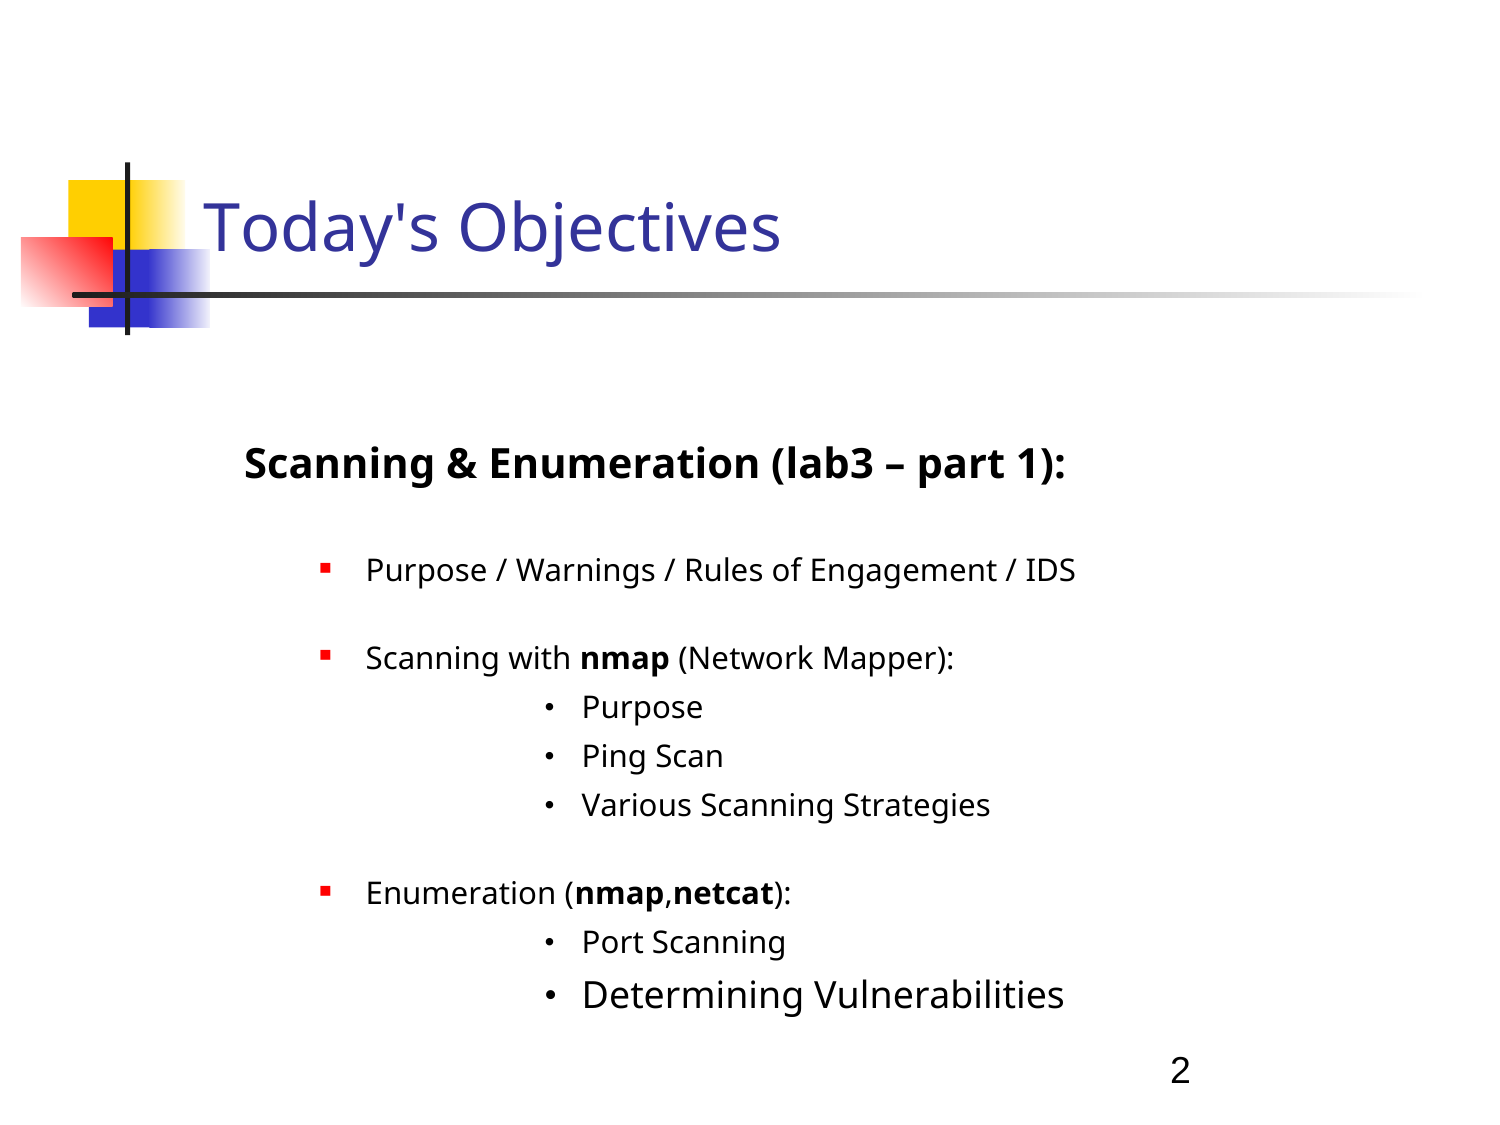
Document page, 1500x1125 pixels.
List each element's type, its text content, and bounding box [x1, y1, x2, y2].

title Today's Objectives [188, 35, 1468, 276]
list Scanning & Enumeration (lab3 – part 1): Purpose / Warnings / Rules of Engagement / IDS Scanning with nmap (Network Mapper): Purpose Ping Scan Various Scanning Strategies Enumeration (nmap,netcat): Port Scanning Determining Vulnerabilities [229, 365, 1434, 1034]
